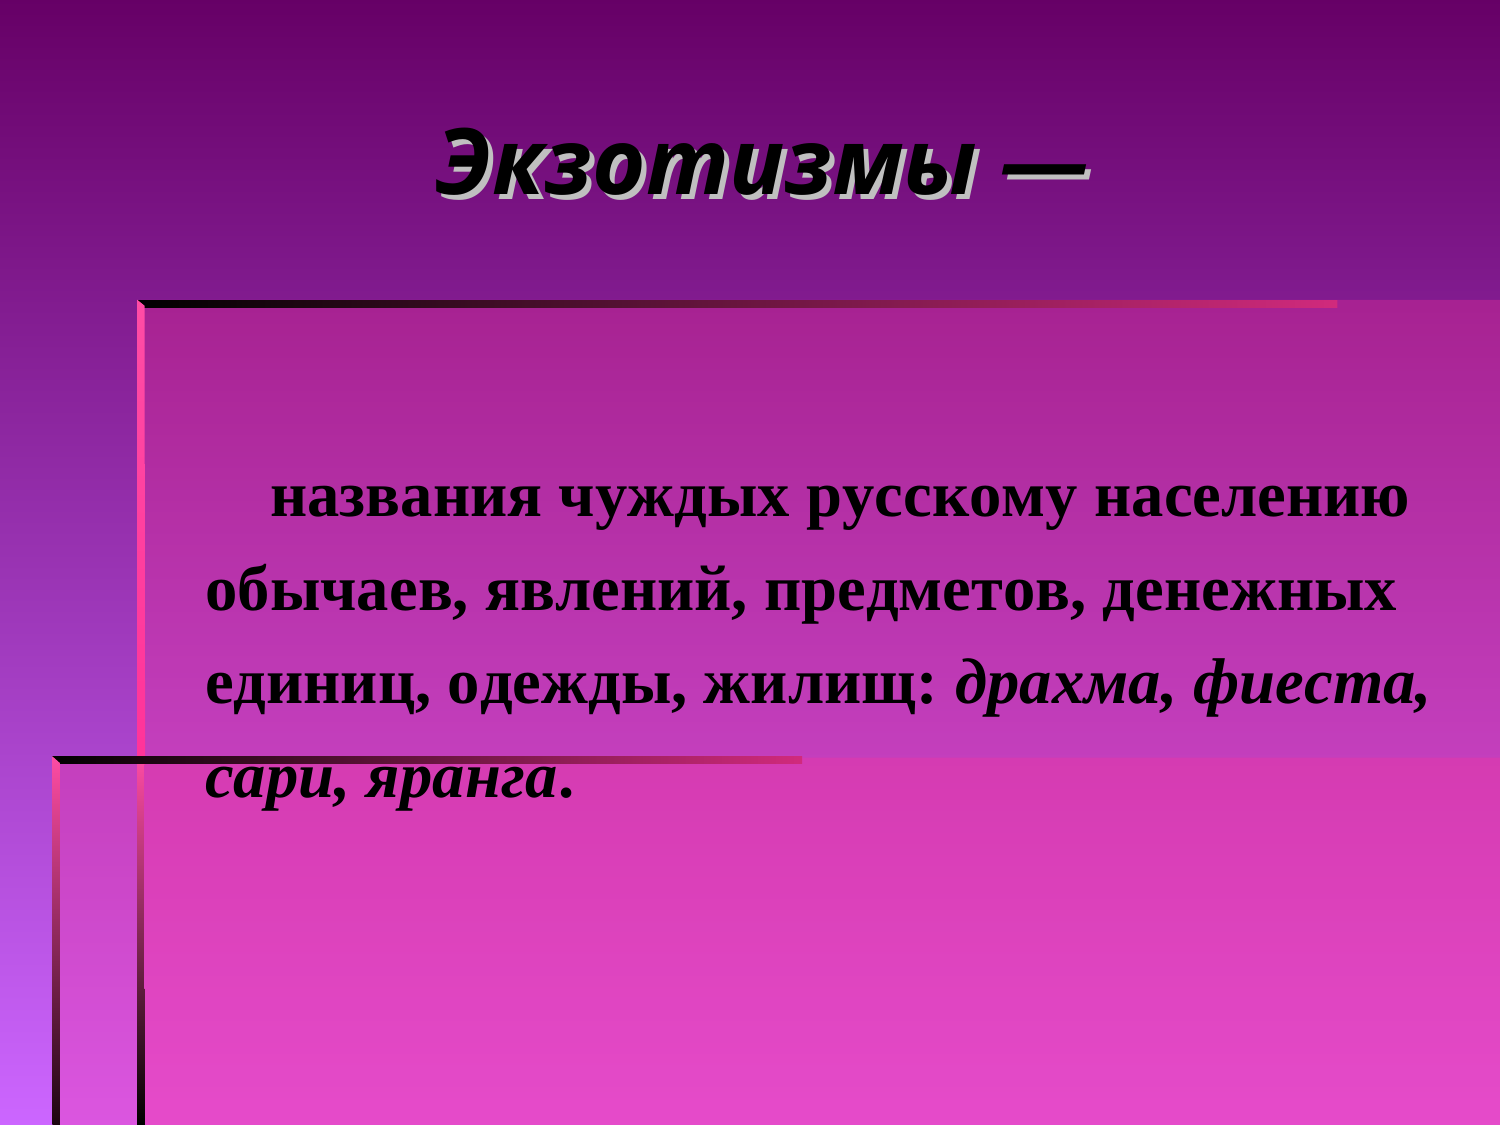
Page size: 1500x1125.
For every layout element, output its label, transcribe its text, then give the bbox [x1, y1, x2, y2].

list названия чуждых русскому населению обычаев, явлений, предметов, денежных единиц, одежды, жилищ: драхма, фиеста, сари, яранга. [135, 444, 1452, 847]
title Экзотизмы — [75, 40, 1451, 276]
